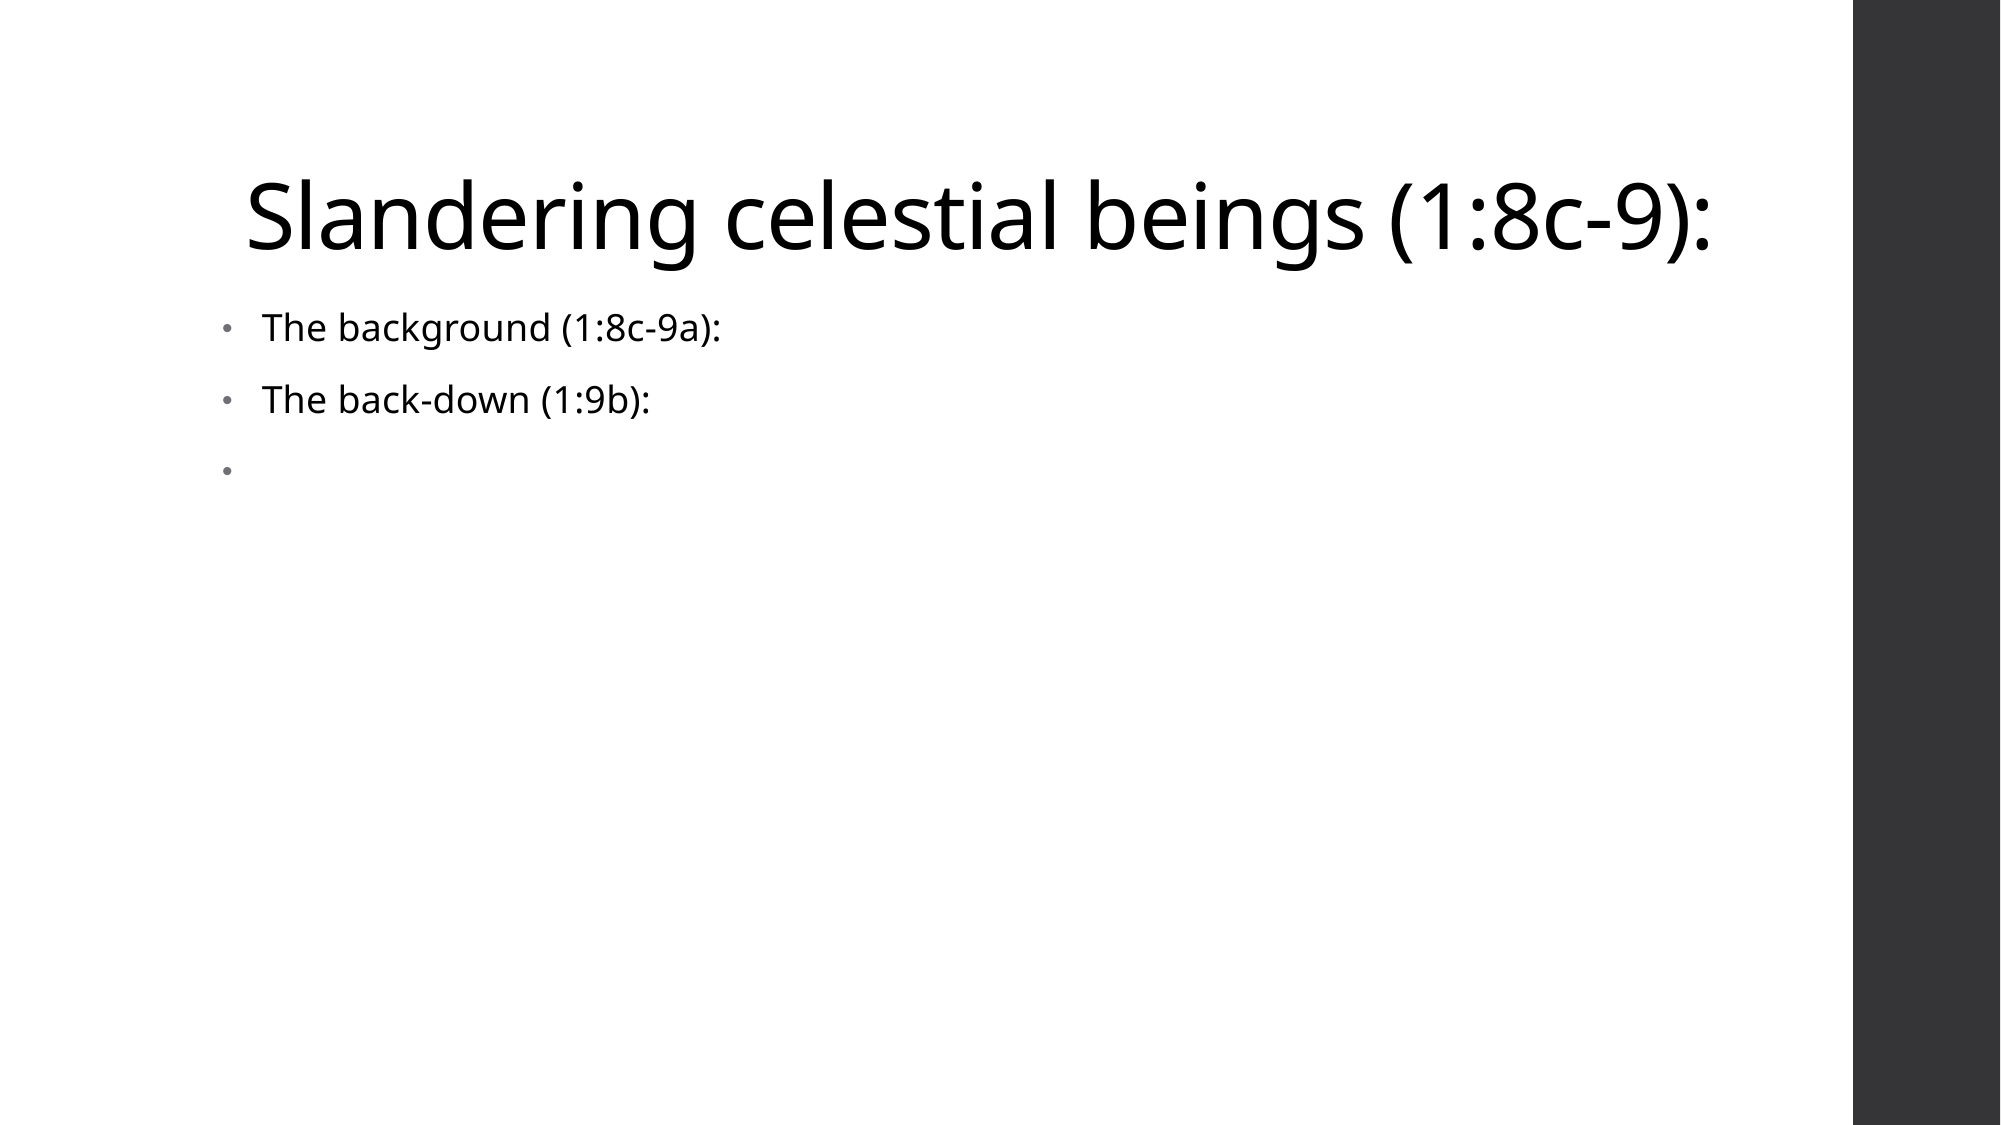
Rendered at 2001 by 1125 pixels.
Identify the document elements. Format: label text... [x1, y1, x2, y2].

title Slandering celestial beings (1:8c-9): [206, 60, 1797, 278]
list The background (1:8c-9a): The back-down (1:9b): [206, 299, 1617, 1014]
